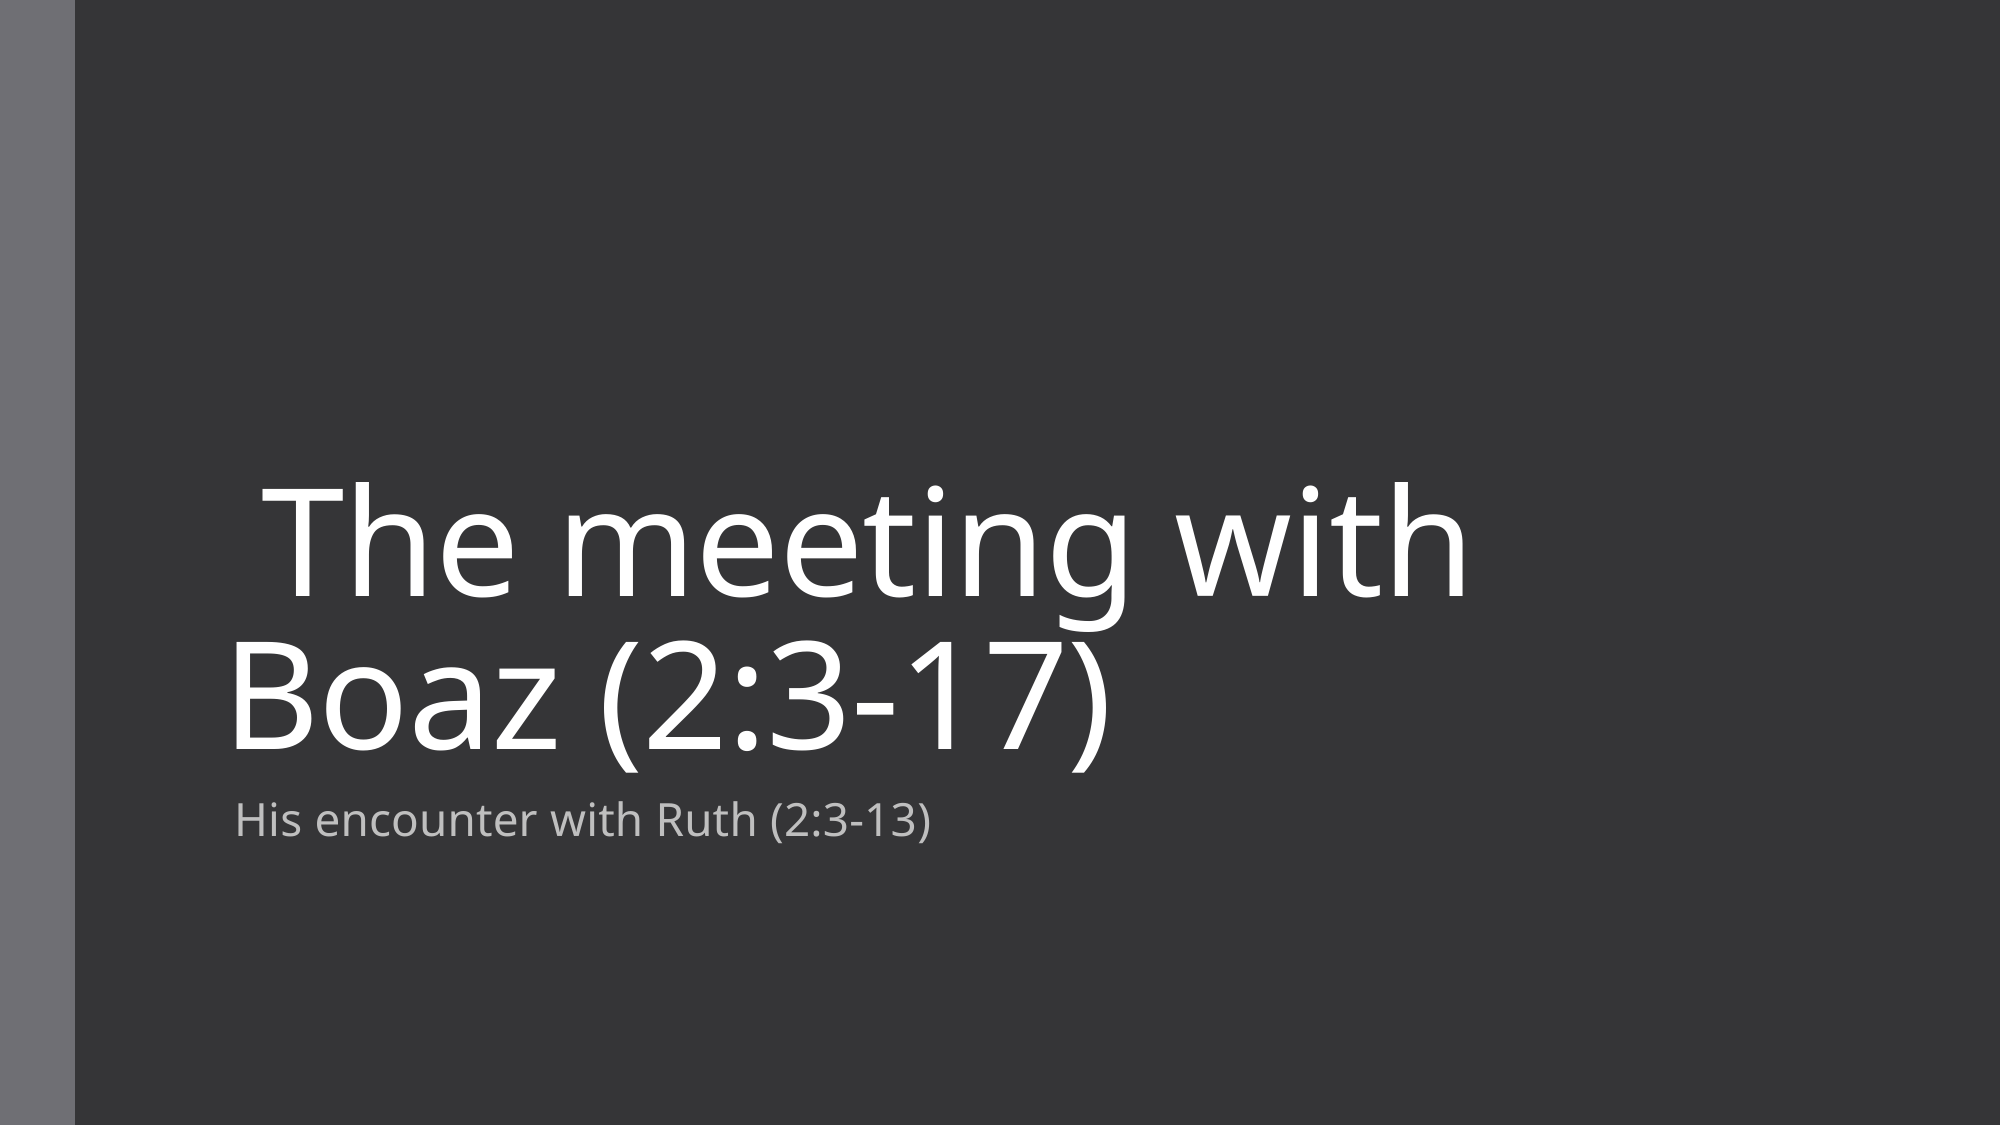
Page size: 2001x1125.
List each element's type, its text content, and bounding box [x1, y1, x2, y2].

subtitle His encounter with Ruth (2:3-13) [206, 787, 1752, 1066]
title The meeting with Boaz (2:3-17) [206, 124, 1752, 787]
